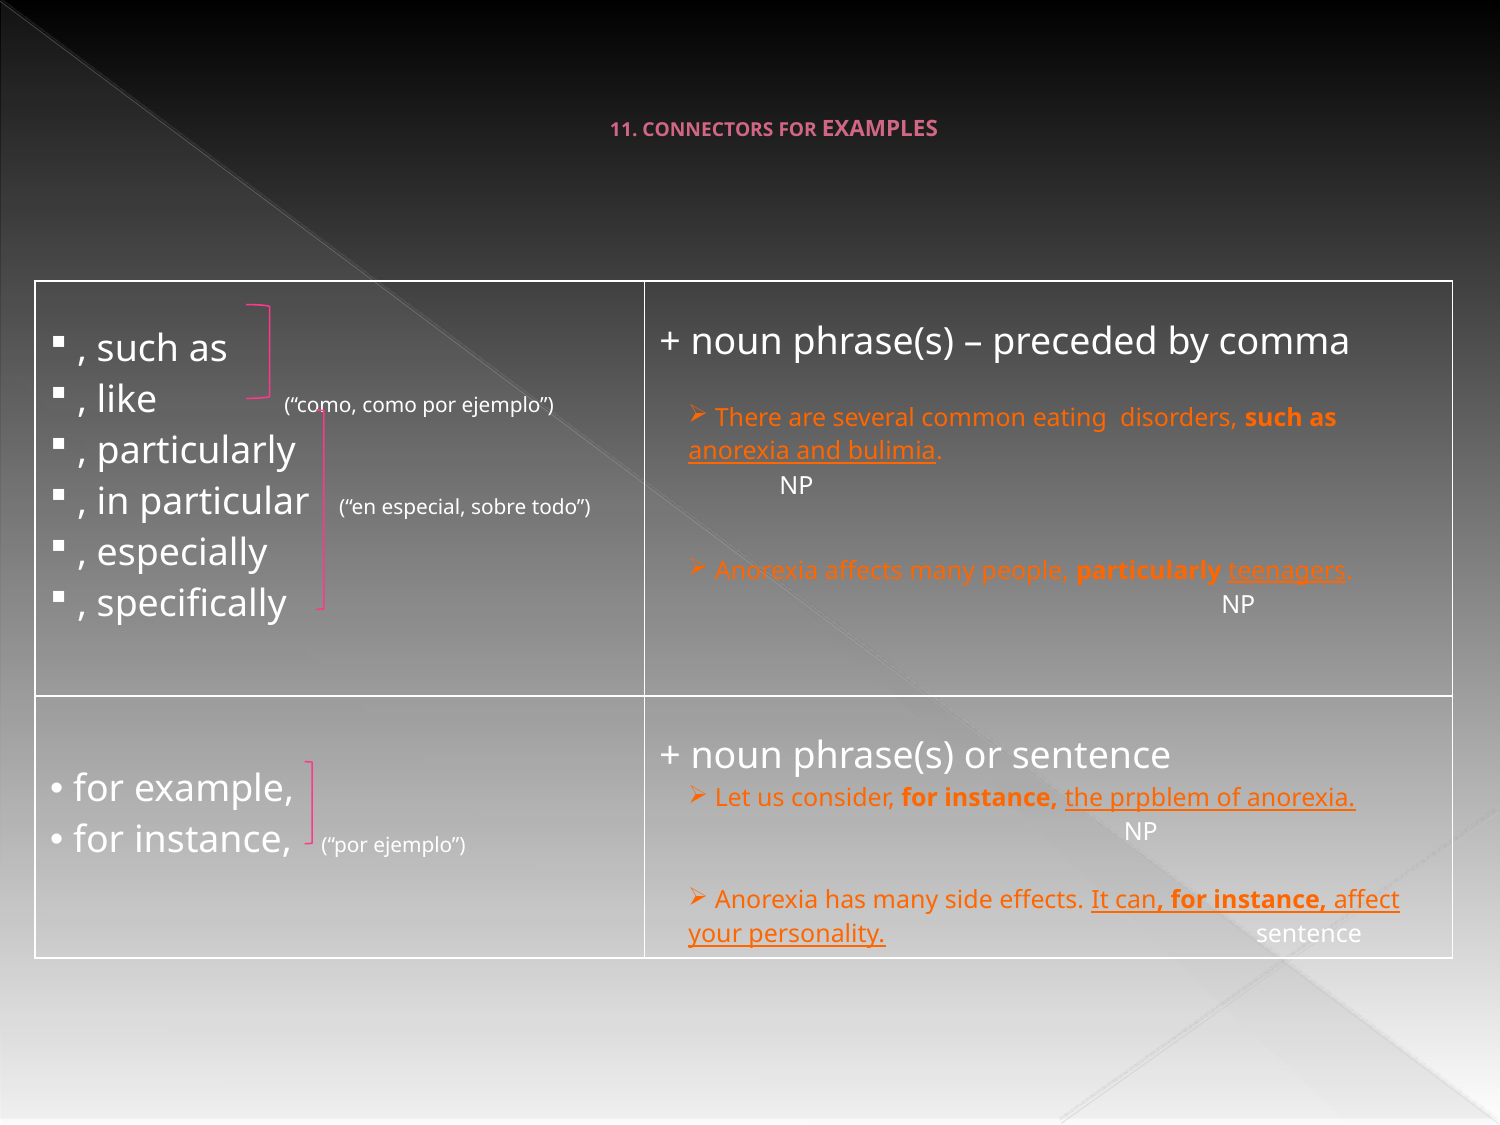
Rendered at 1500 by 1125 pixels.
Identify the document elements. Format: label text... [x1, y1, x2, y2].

table_header , such as , like (“como, como por ejemplo”) , particularly , in particular (“en especial, sobre todo”) , especially , specifically [36, 282, 644, 695]
table_cell + noun phrase(s) or sentence Let us consider, for instance, the prpblem of anorexia. NP Anorexia has many side effects. It can, for instance, affect your personality. sentence [645, 697, 1452, 957]
table_cell for example, for instance, (“por ejemplo”) [36, 697, 644, 957]
table_header + noun phrase(s) – preceded by comma There are several common eating disorders, such as anorexia and bulimia. NP Anorexia affects many people, particularly teenagers. NP [645, 282, 1452, 695]
title 11. CONNECTORS FOR EXAMPLES [58, 35, 1477, 223]
